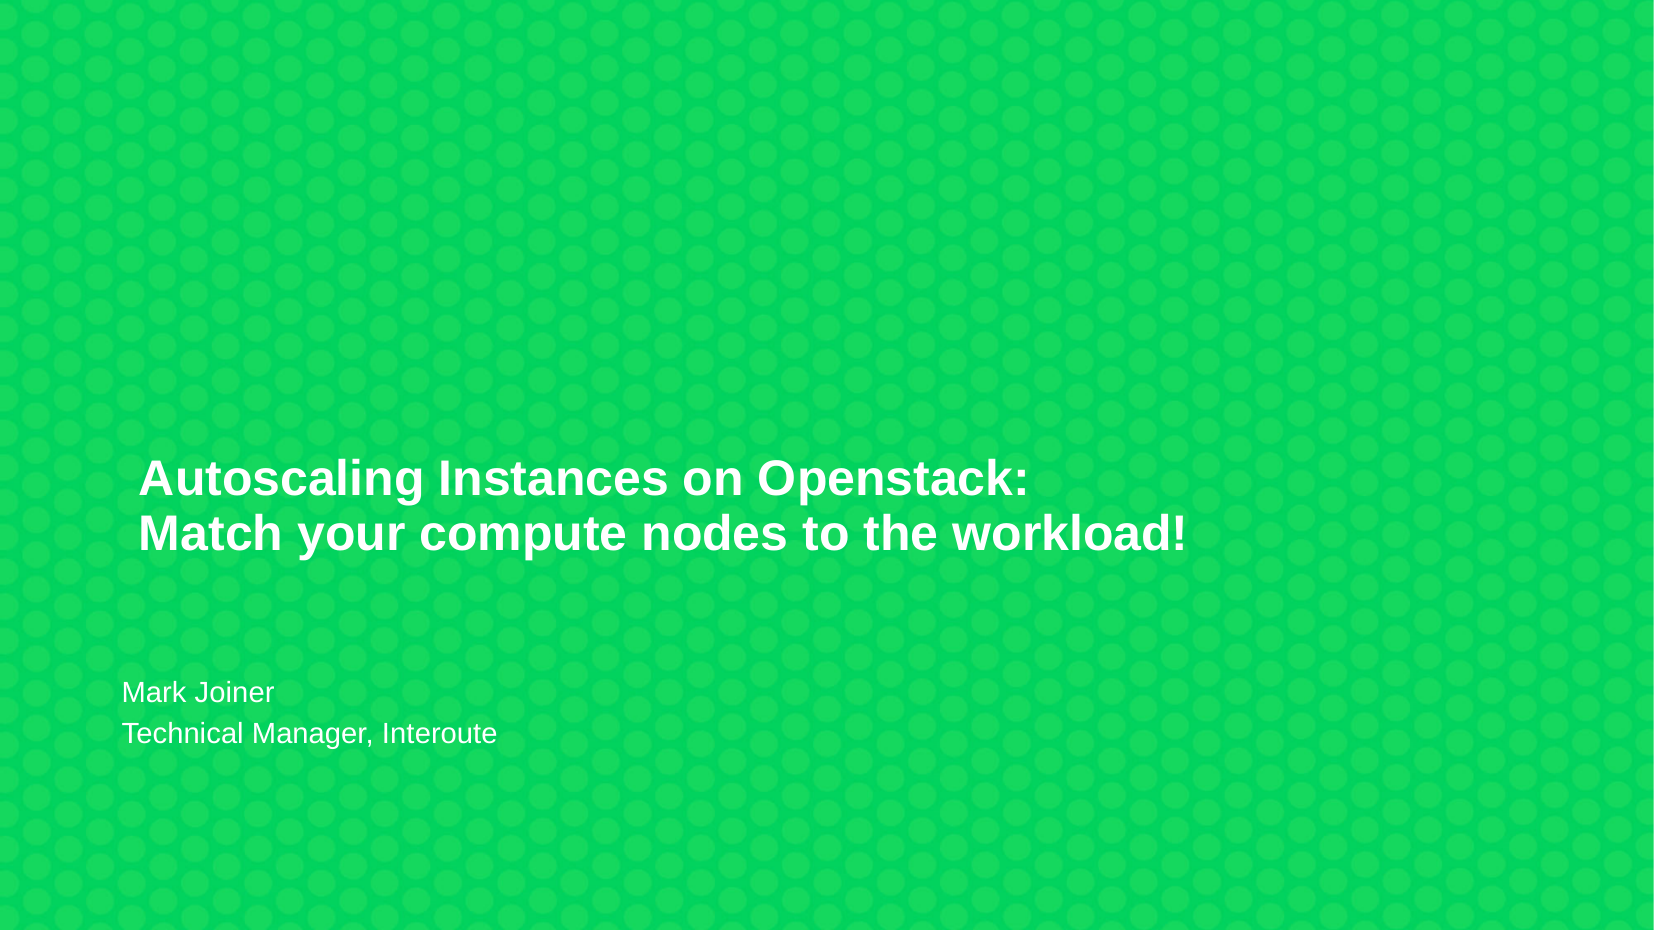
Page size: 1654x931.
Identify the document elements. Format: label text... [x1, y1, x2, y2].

text_box Autoscaling Instances on Openstack: Match your compute nodes to the workload! [124, 330, 1533, 682]
list Mark Joiner Technical Manager, Interoute [121, 675, 879, 896]
picture [0, 0, 1654, 930]
